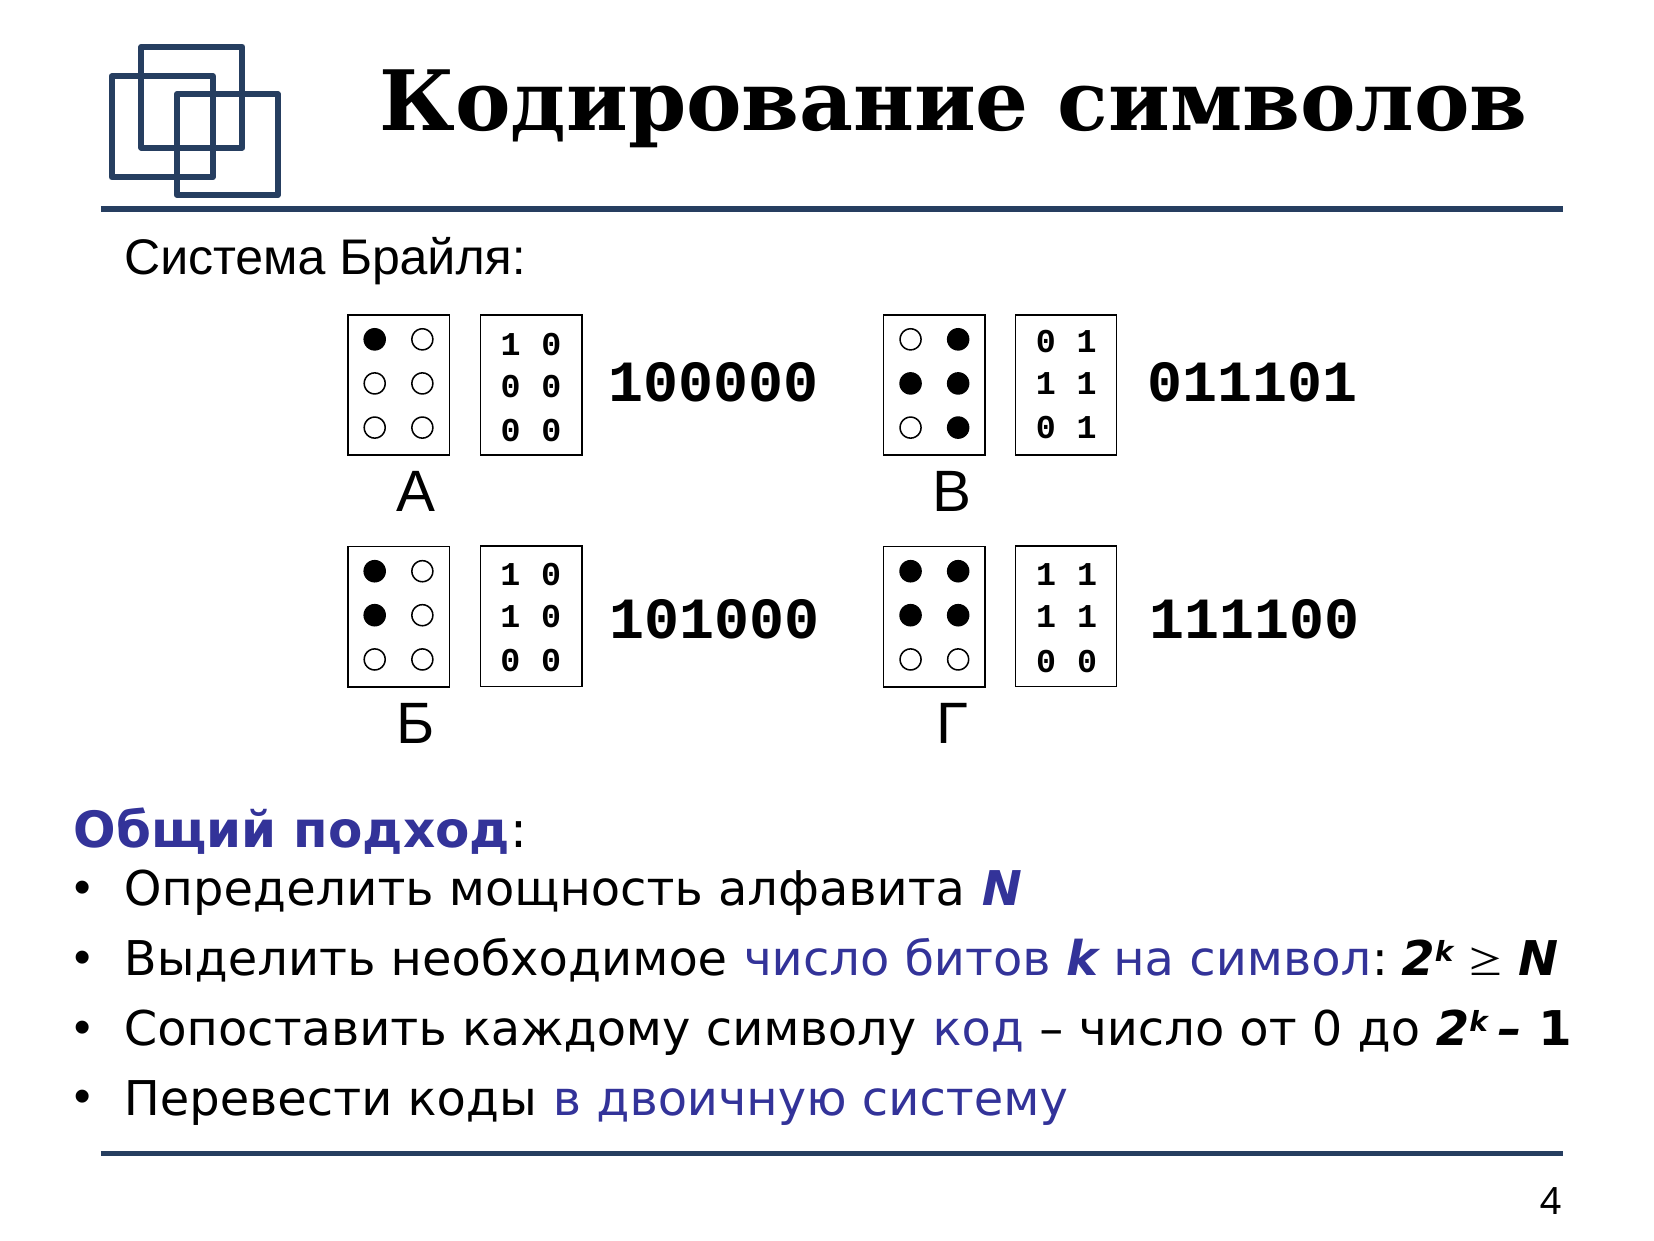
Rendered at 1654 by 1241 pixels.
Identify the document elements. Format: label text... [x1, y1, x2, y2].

text_box В [886, 452, 983, 518]
text_box 1 [1023, 594, 1064, 634]
text_box 1 [1063, 361, 1110, 401]
title Кодирование символов [307, 34, 1571, 160]
text_box [1015, 314, 1117, 456]
text_box Б [350, 684, 447, 750]
text_box А [350, 452, 447, 518]
text_box 1 [1063, 405, 1110, 445]
text_box 101000 [593, 580, 837, 646]
text_box 0 [1023, 639, 1064, 679]
text_box Система Брайля: [73, 216, 541, 293]
text_box 1 [487, 322, 528, 362]
text_box 1 [1023, 552, 1064, 592]
text_box 0 [528, 552, 575, 592]
text_box 0 [528, 363, 575, 404]
text_box 011101 [1128, 343, 1377, 409]
text_box 1 [487, 593, 528, 634]
text_box 0 [528, 638, 575, 678]
text_box 0 [1022, 405, 1063, 445]
text_box 1 [1063, 319, 1110, 359]
text_box [480, 546, 583, 687]
text_box 111100 [1128, 580, 1381, 646]
text_box [1015, 546, 1117, 687]
text_box 100000 [593, 343, 834, 409]
text_box [883, 546, 986, 688]
text_box [347, 546, 450, 688]
text_box 0 [1064, 639, 1111, 679]
text_box 0 [1022, 319, 1063, 359]
text_box 0 [487, 638, 528, 678]
text_box 0 [528, 408, 575, 448]
text_box 0 [487, 408, 528, 448]
text_box 1 [487, 552, 528, 592]
text_box 0 [528, 322, 575, 362]
text_box 0 [528, 593, 575, 634]
text_box 1 [1064, 552, 1111, 592]
text_box Г [886, 684, 983, 750]
text_box 1 [1022, 361, 1063, 401]
text_box 1 [1064, 594, 1111, 634]
text_box 0 [487, 363, 528, 404]
text_box Общий подход: Определить мощность алфавита N Выделить необходимое число битов k на символ: 2k  N Сопоставить каждому символу код – число от 0 до 2k – 1 Перевести коды в двоичную систему [58, 790, 1622, 1133]
text_box [883, 314, 986, 456]
text_box [480, 314, 583, 456]
text_box [347, 314, 450, 456]
